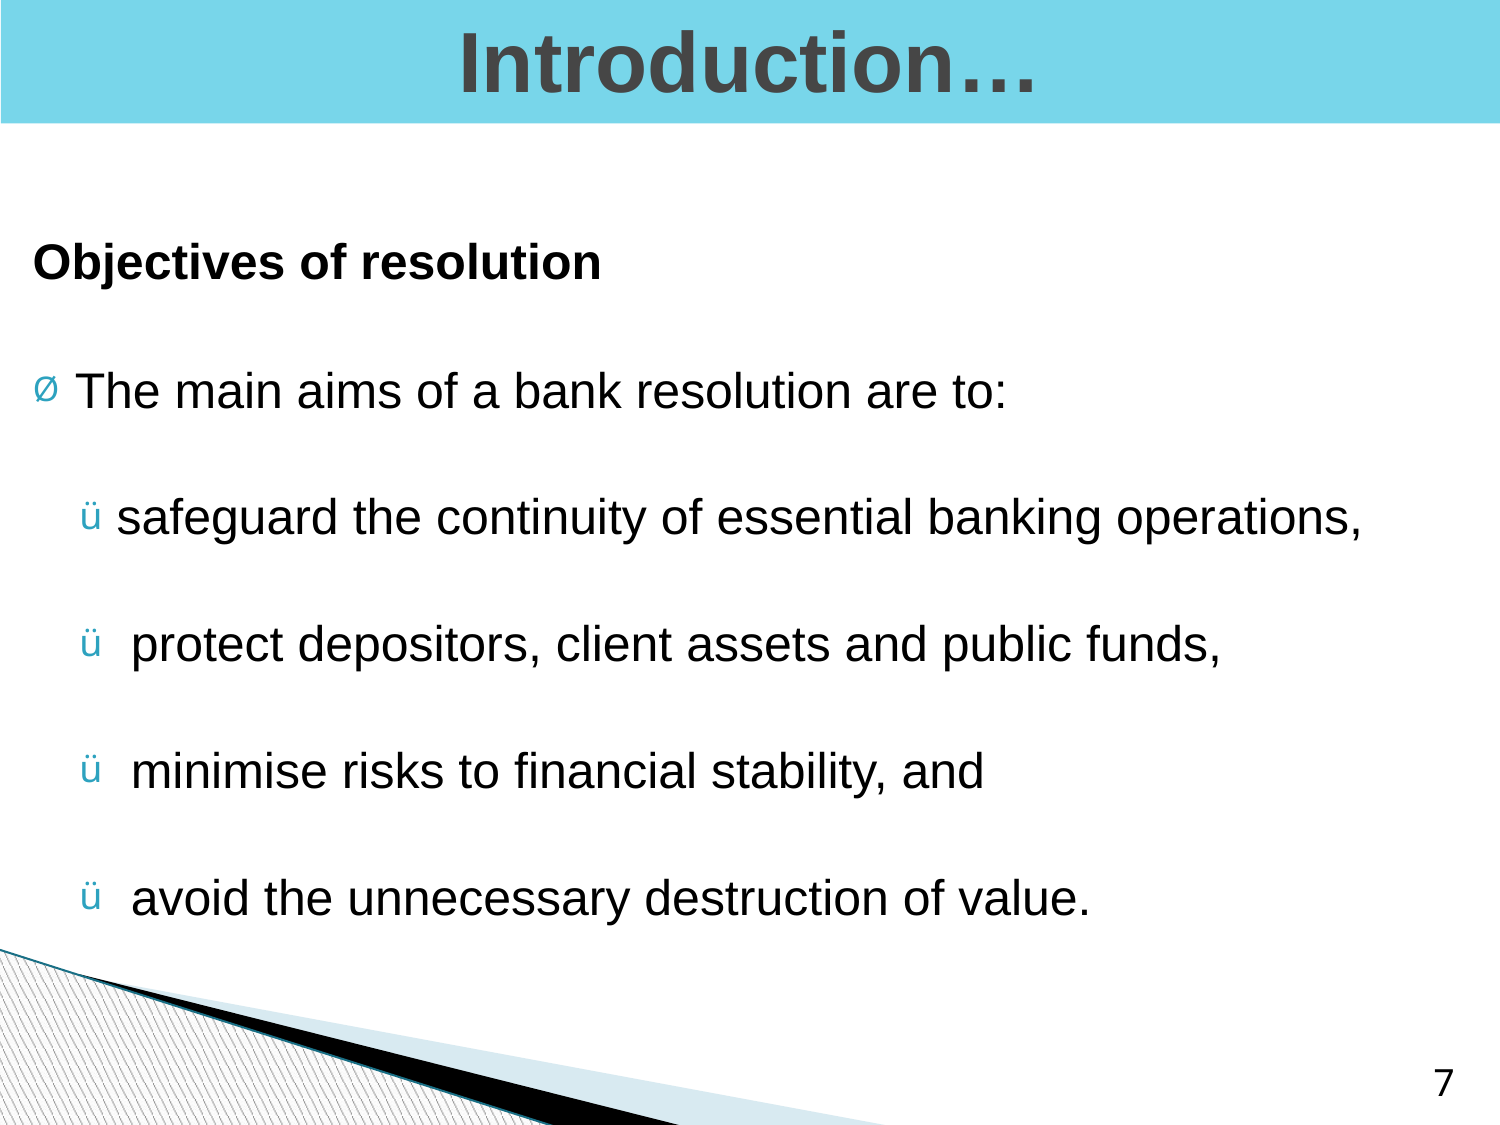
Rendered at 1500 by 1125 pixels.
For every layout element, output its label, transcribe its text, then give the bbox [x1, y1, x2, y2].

slide_number <numéro> [1418, 1051, 1479, 1112]
title Introduction… [0, 0, 1500, 124]
list Objectives of resolution The main aims of a bank resolution are to: safeguard the continuity of essential banking operations, protect depositors, client assets and public funds, minimise risks to financial stability, and avoid the unnecessary destruction of value. [0, 162, 1500, 1125]
